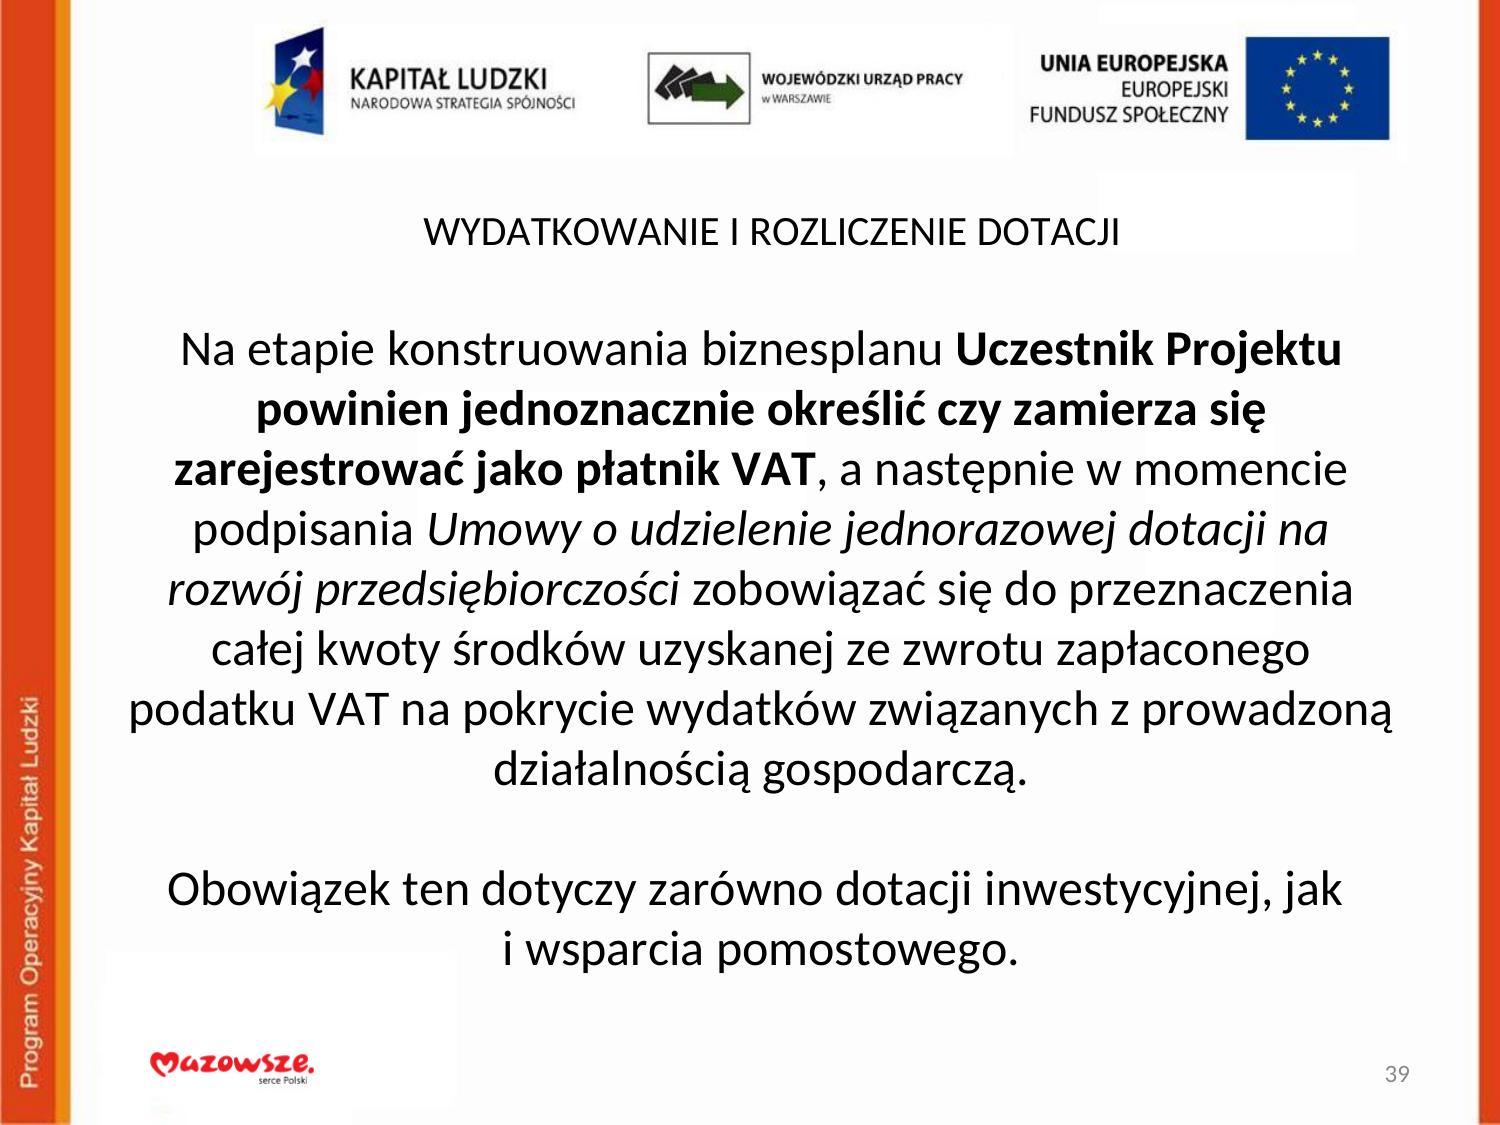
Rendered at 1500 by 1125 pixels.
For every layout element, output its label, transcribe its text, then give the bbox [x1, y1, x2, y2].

title Na etapie konstruowania biznesplanu Uczestnik Projektu powinien jednoznacznie określić czy zamierza się zarejestrować jako płatnik VAT, a następnie w momencie podpisania Umowy o udzielenie jednorazowej dotacji na rozwój przedsiębiorczości zobowiązać się do przeznaczenia całej kwoty środków uzyskanej ze zwrotu zapłaconego podatku VAT na pokrycie wydatków związanych z prowadzoną działalnością gospodarczą. Obowiązek ten dotyczy zarówno dotacji inwestycyjnej, jak i wsparcia pomostowego. [112, 278, 1411, 1012]
picture [0, 0, 1500, 1125]
text_box <numer> [1074, 1042, 1426, 1103]
text_box WYDATKOWANIE I ROZLICZENIE DOTACJI [194, 196, 1351, 256]
